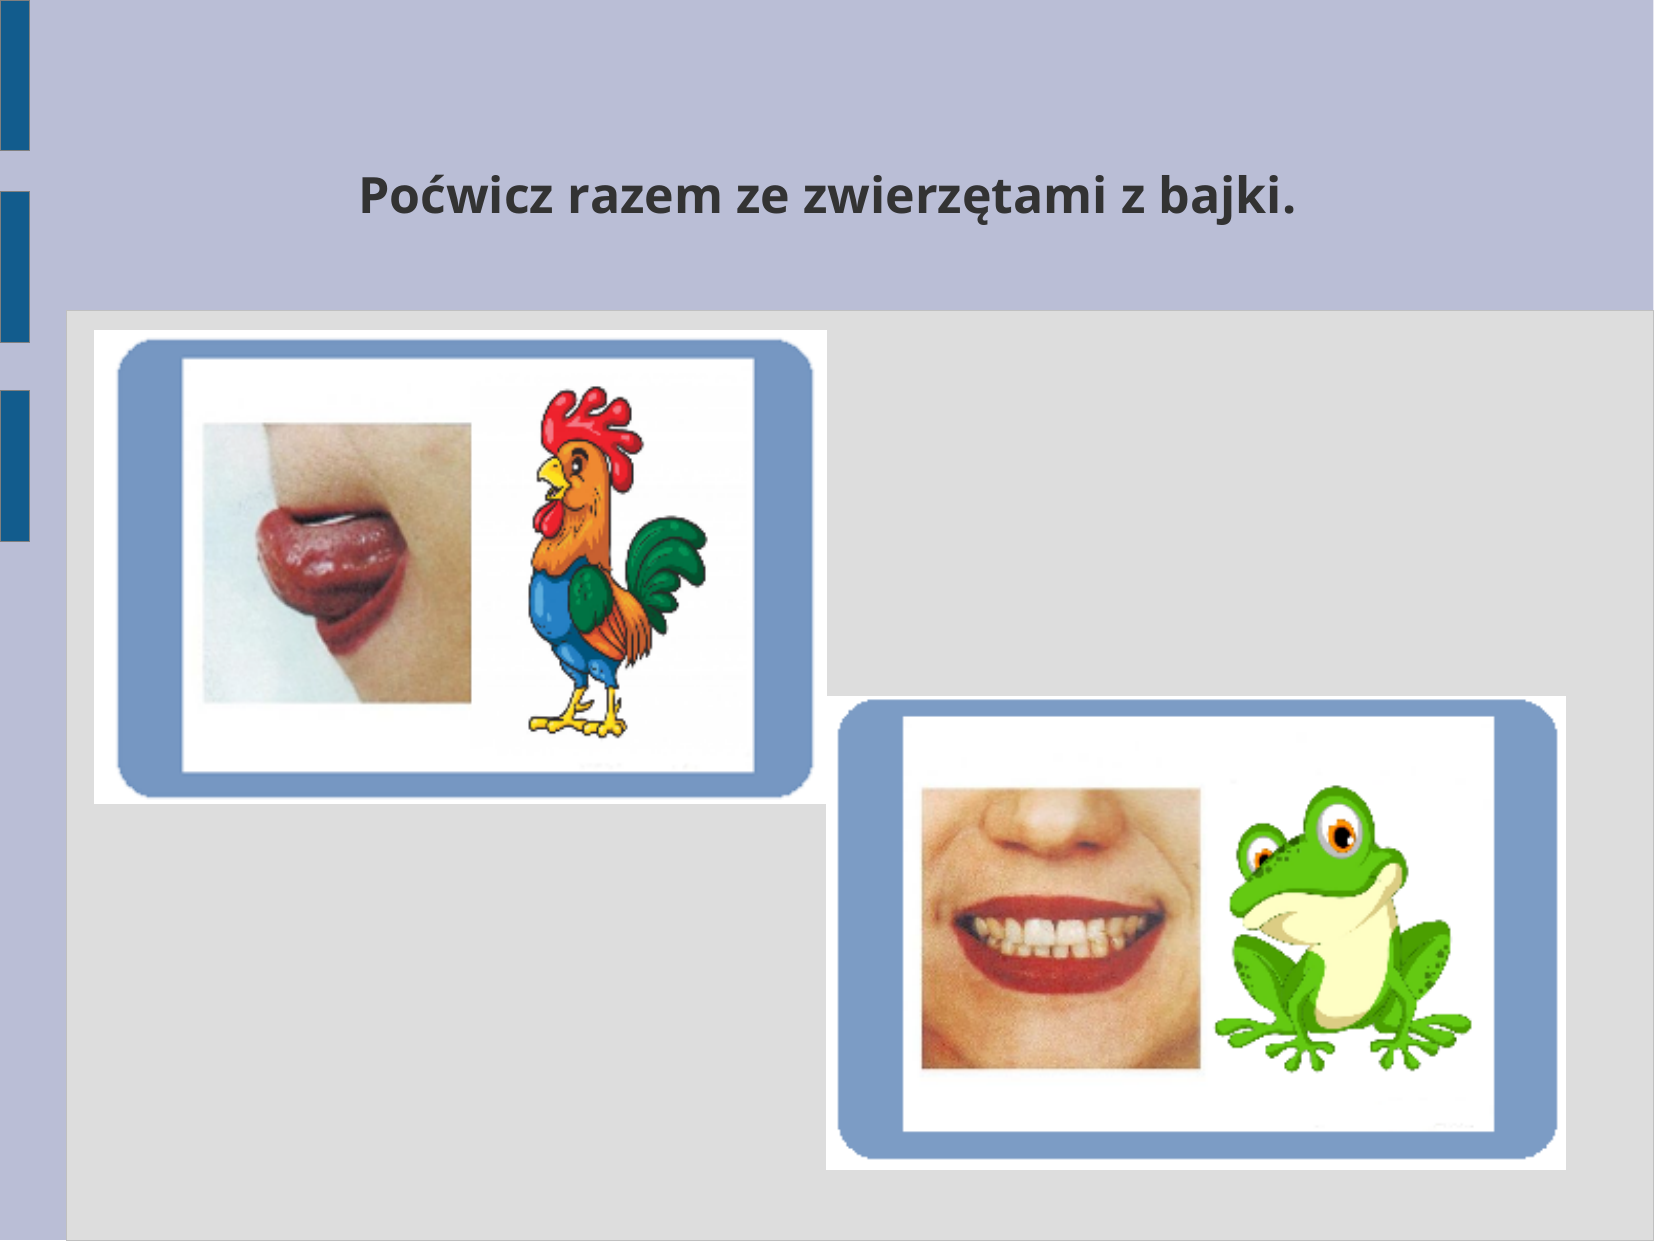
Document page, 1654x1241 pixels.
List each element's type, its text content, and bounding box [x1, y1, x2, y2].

picture [94, 330, 1566, 1170]
title Poćwicz razem ze zwierzętami z bajki. [121, 91, 1534, 299]
